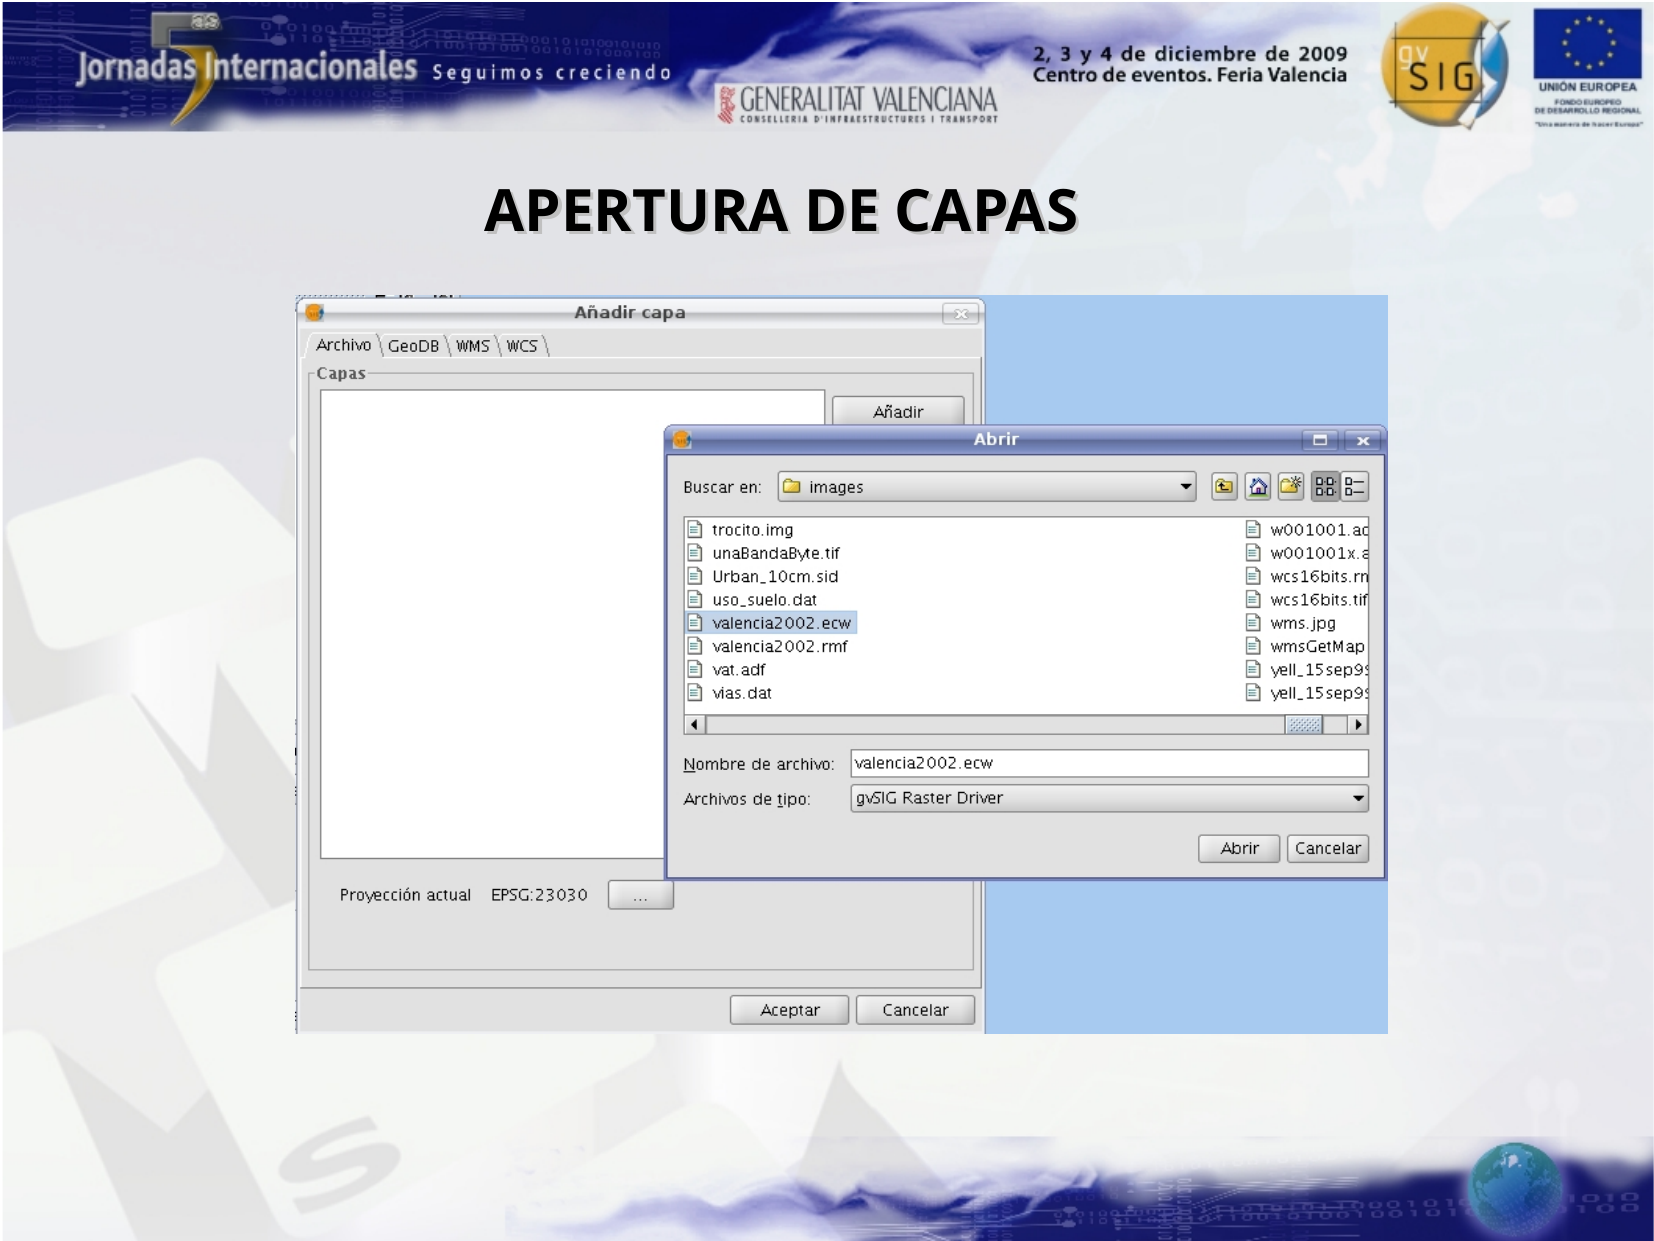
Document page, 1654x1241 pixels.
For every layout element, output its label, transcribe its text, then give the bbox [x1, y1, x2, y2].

text_box APERTURA DE CAPAS [469, 165, 1109, 255]
picture [2, 2, 1654, 1241]
